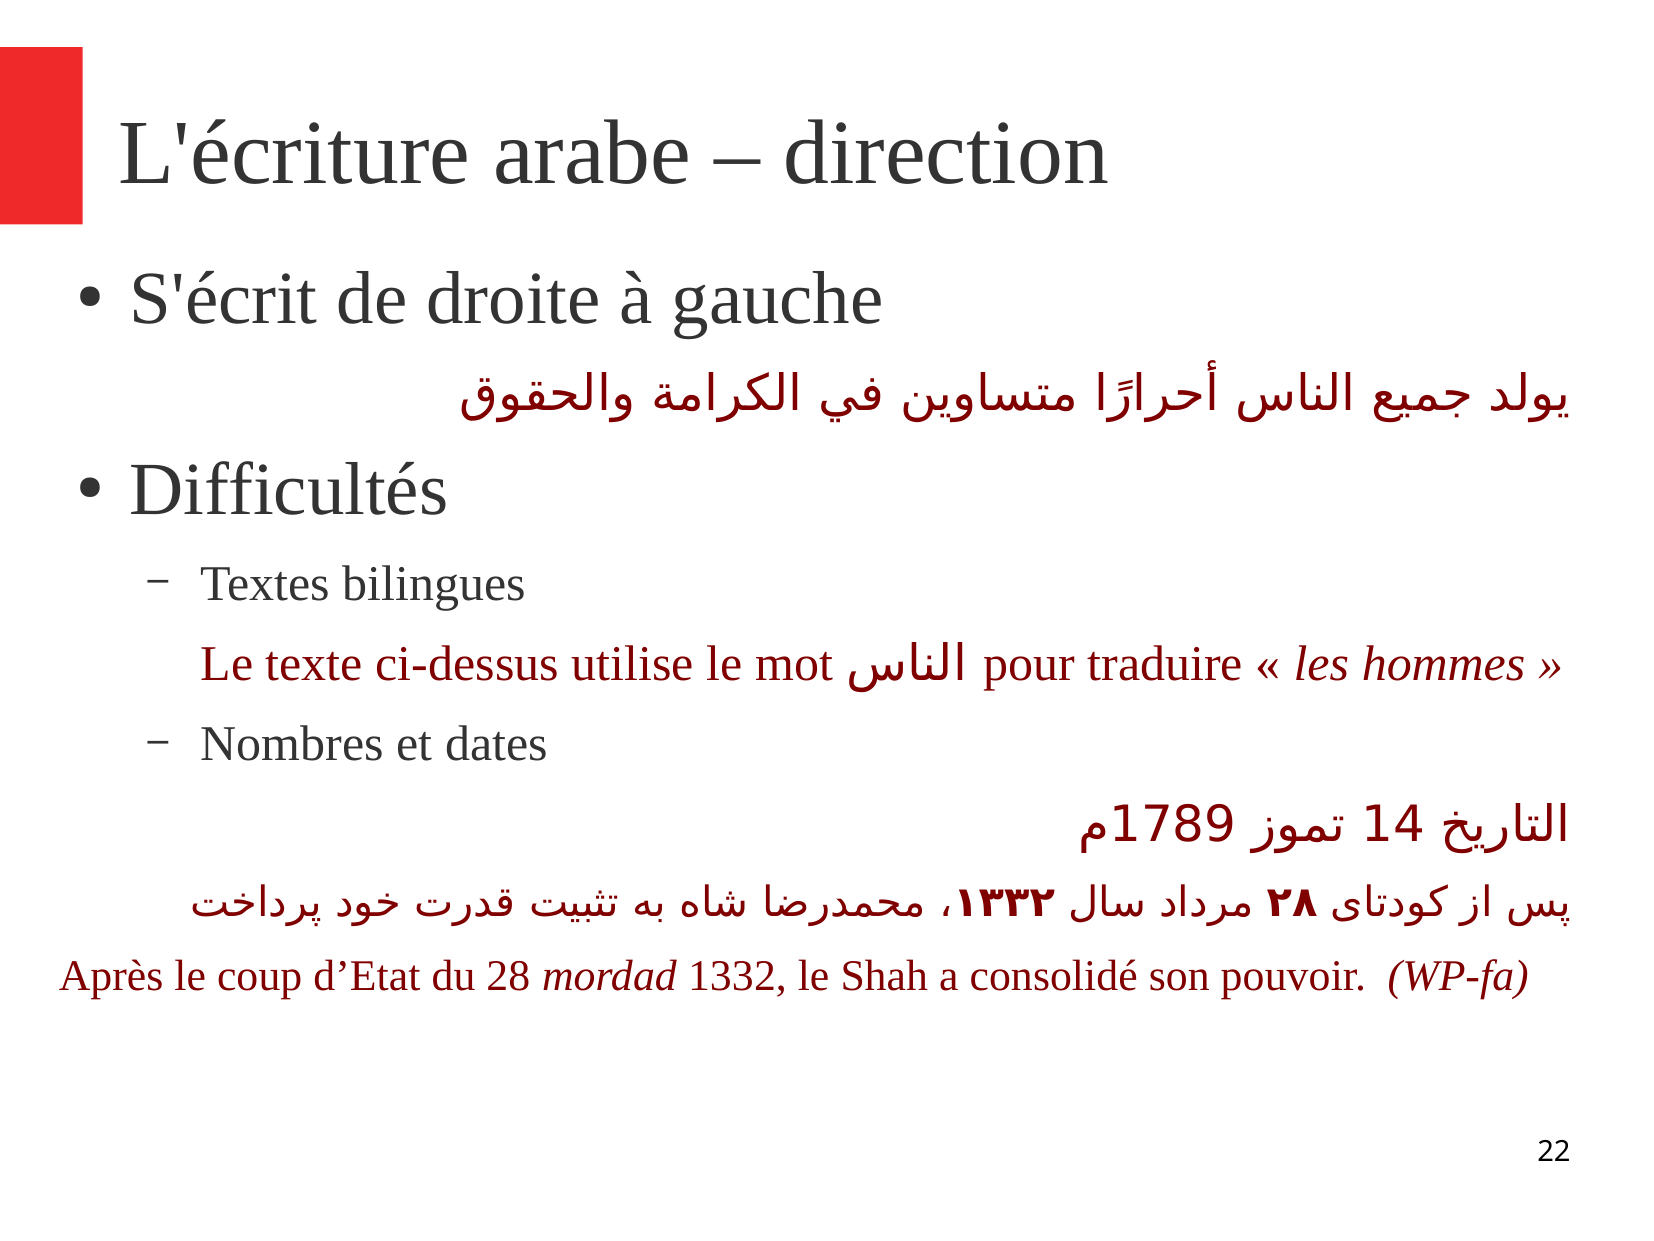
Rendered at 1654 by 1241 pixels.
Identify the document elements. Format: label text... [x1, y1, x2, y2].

title L'écriture arabe – direction [118, 49, 1571, 256]
list S'écrit de droite à gauche يولد جميع الناس أحرارًا متساوين في الكرامة والحقوق Difficultés Textes bilingues Le texte ci-dessus utilise le mot الناس pour traduire « les hommes » Nombres et dates التاريخ 14 تموز 1789م پس از کودتای ۲۸ مرداد سال ۱۳۳۲، محمدرضا شاه به تثبیت قدرت خود پرداخت Après le coup d’Etat du 28 mordad 1332, le Shah a consolidé son pouvoir. (WP-fa) [58, 256, 1571, 1205]
